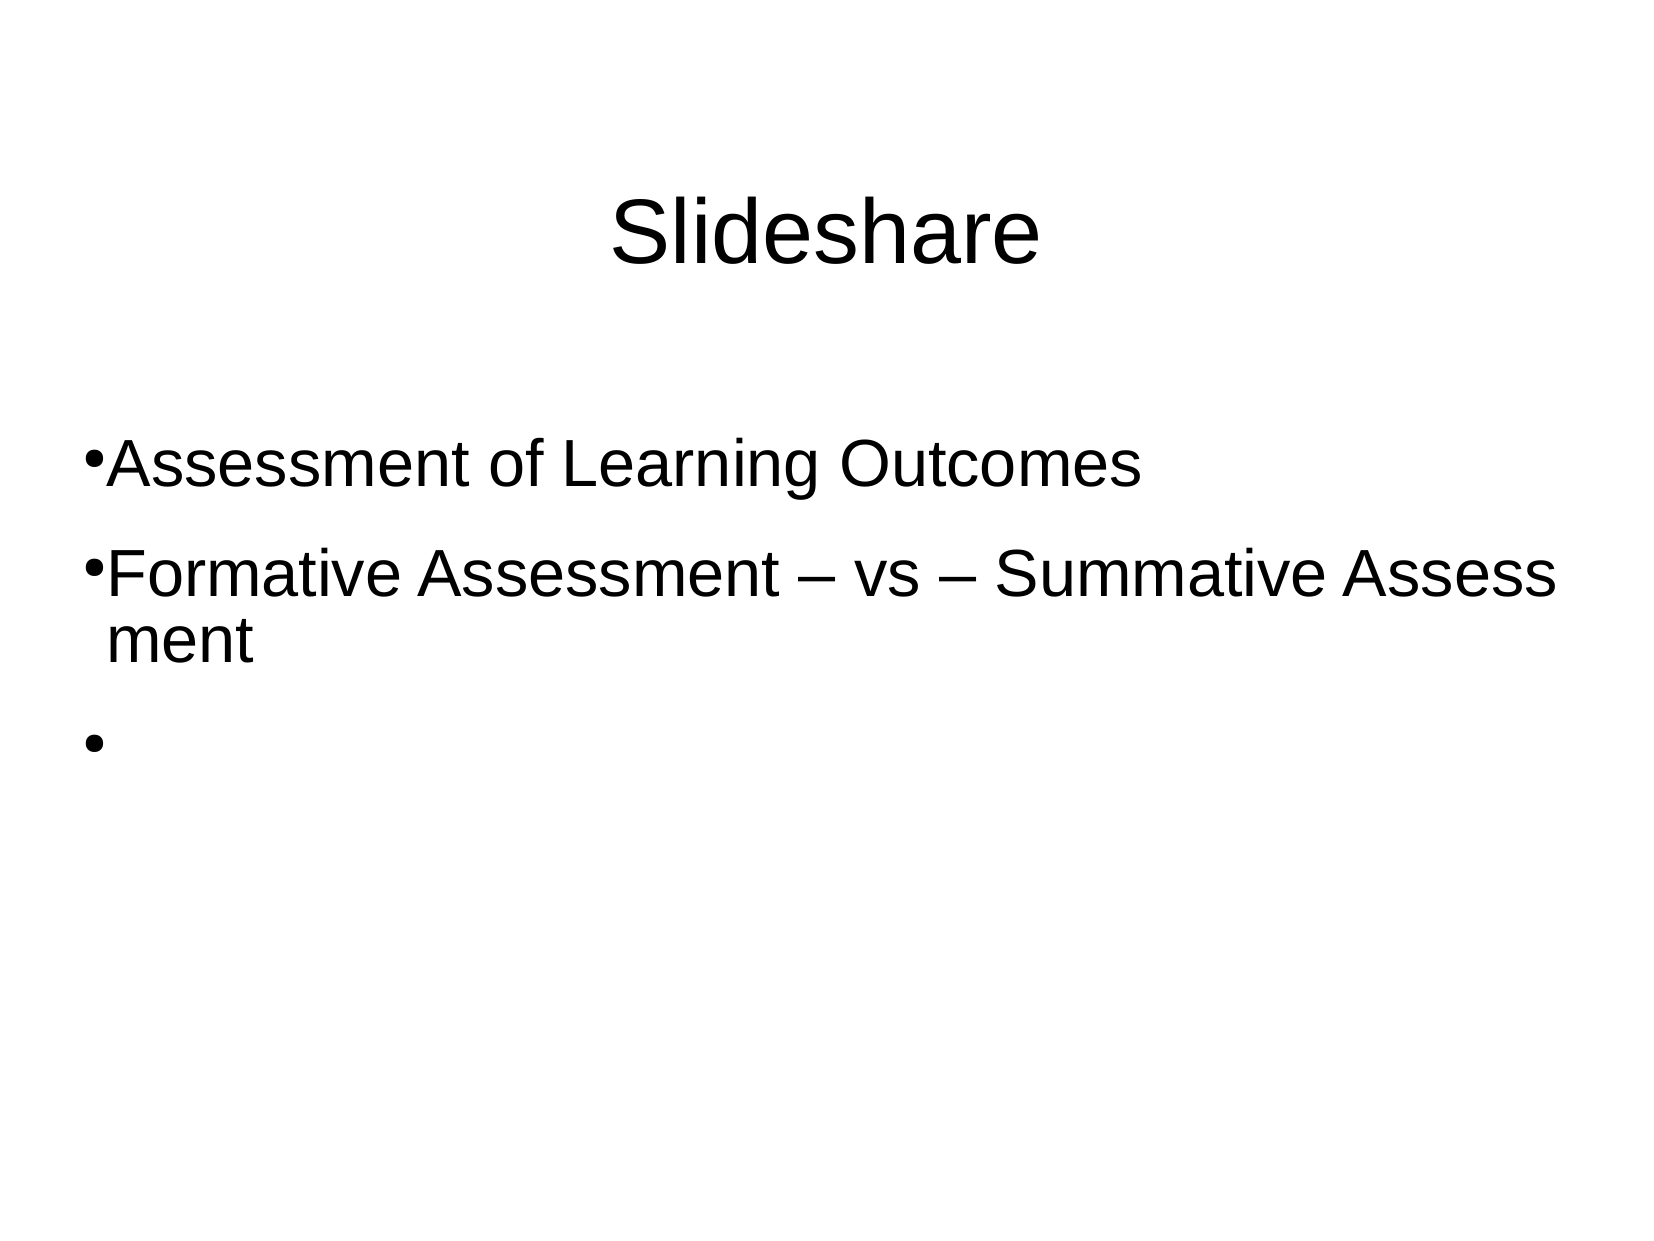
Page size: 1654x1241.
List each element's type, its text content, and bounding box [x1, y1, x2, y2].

title Slideshare [82, 49, 1571, 406]
list Assessment of Learning Outcomes Formative Assessment – vs – Summative Assessment [82, 420, 1571, 1010]
